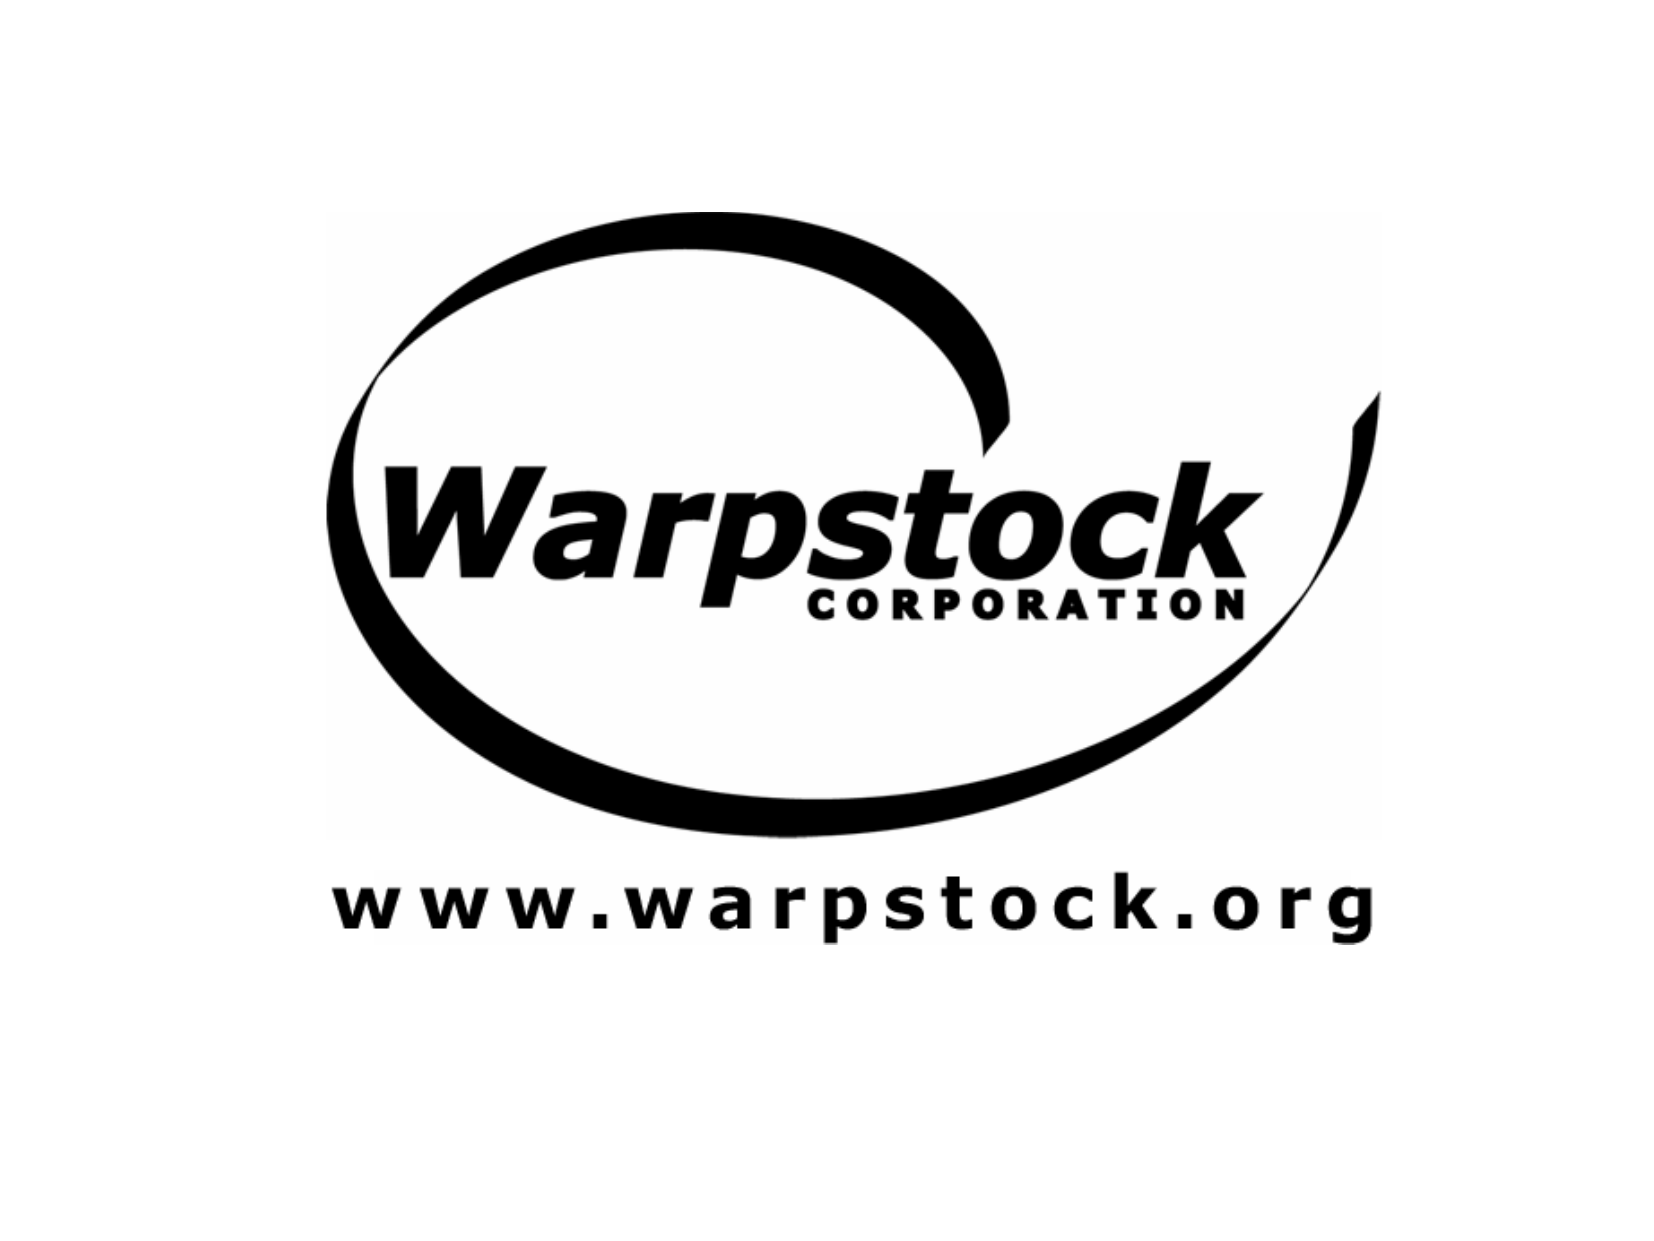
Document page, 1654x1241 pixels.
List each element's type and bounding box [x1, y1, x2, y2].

picture [318, 212, 1394, 945]
